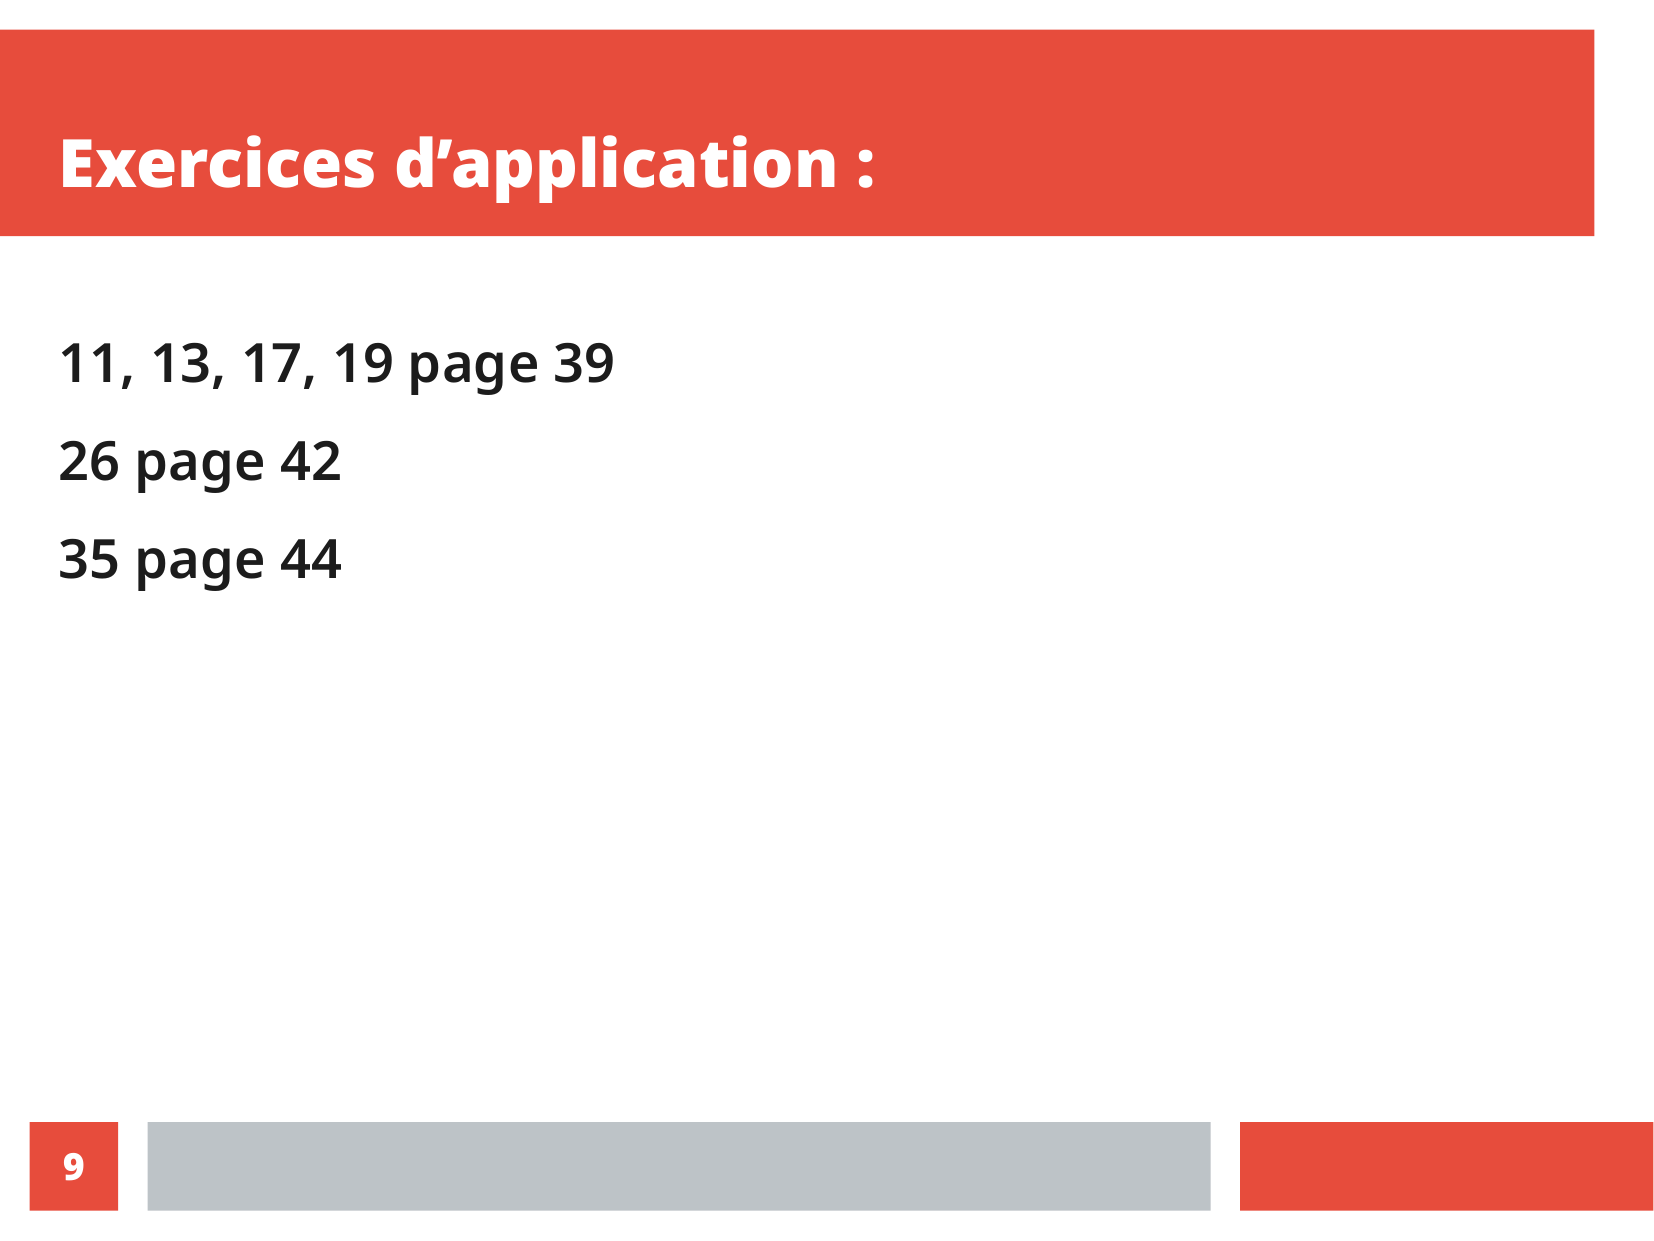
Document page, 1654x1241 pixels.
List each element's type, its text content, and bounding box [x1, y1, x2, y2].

list 11, 13, 17, 19 page 39 26 page 42 35 page 44 [59, 324, 1565, 1093]
title Exercices d’application : [59, 59, 1595, 207]
